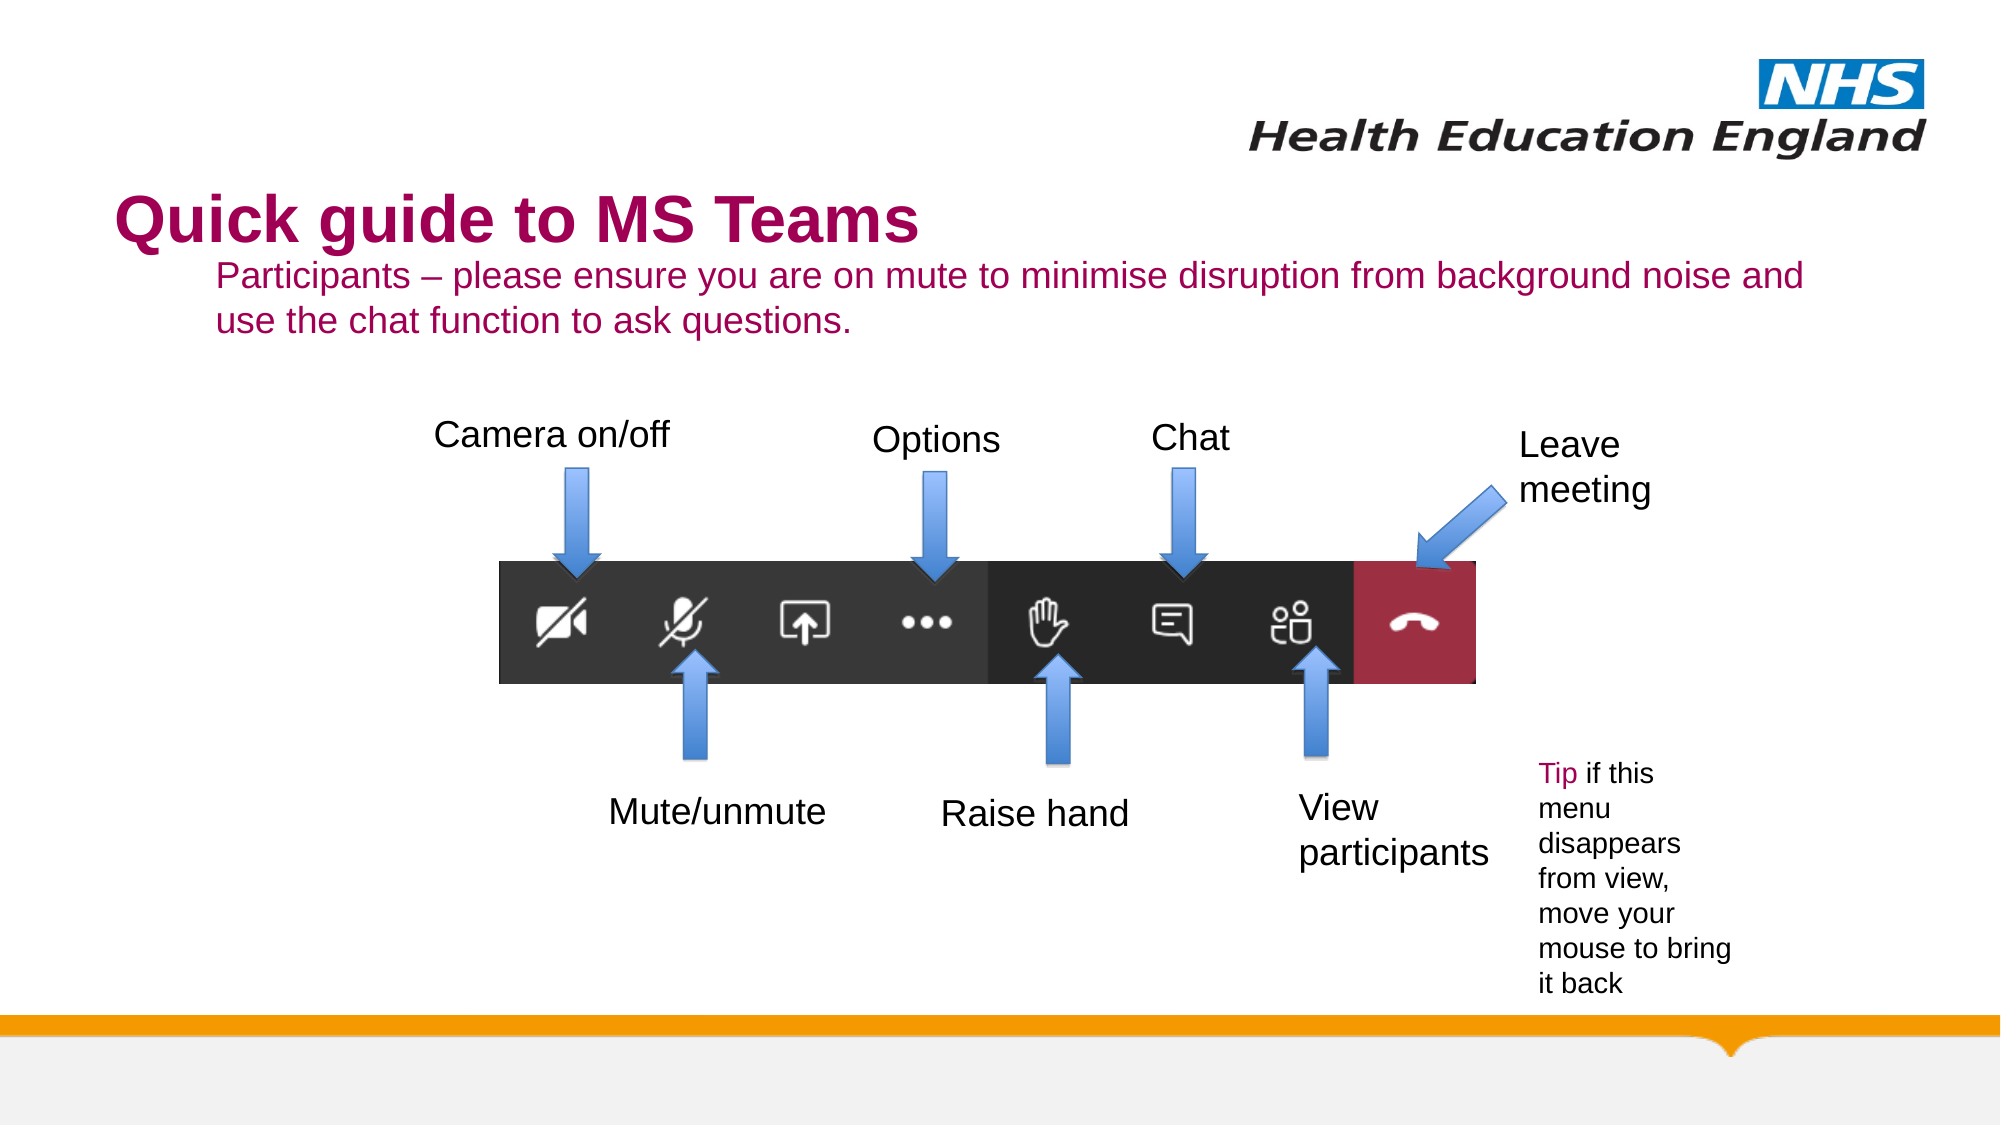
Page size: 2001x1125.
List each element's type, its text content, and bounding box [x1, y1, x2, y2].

text_box Options [857, 407, 1050, 468]
text_box Camera on/off [418, 402, 830, 464]
text_box [1416, 485, 1507, 569]
text_box Raise hand [925, 781, 1238, 843]
text_box [911, 471, 959, 581]
text_box [1293, 646, 1340, 756]
text_box [1035, 654, 1082, 764]
text_box View participants [1283, 775, 1508, 882]
text_box [1160, 468, 1208, 578]
text_box Tip if this menu disappears from view, move your mouse to bring it back [1523, 747, 1749, 1010]
text_box [672, 649, 719, 759]
text_box [553, 468, 601, 578]
text_box Participants – please ensure you are on mute to minimise disruption from background noise and use the chat function to ask questions. [200, 244, 1841, 351]
text_box Leave meeting [1503, 412, 1681, 519]
picture [499, 561, 1476, 684]
text_box Chat [1136, 404, 1310, 466]
text_box Mute/unmute [593, 779, 870, 840]
title Quick guide to MS Teams [85, 105, 1786, 217]
